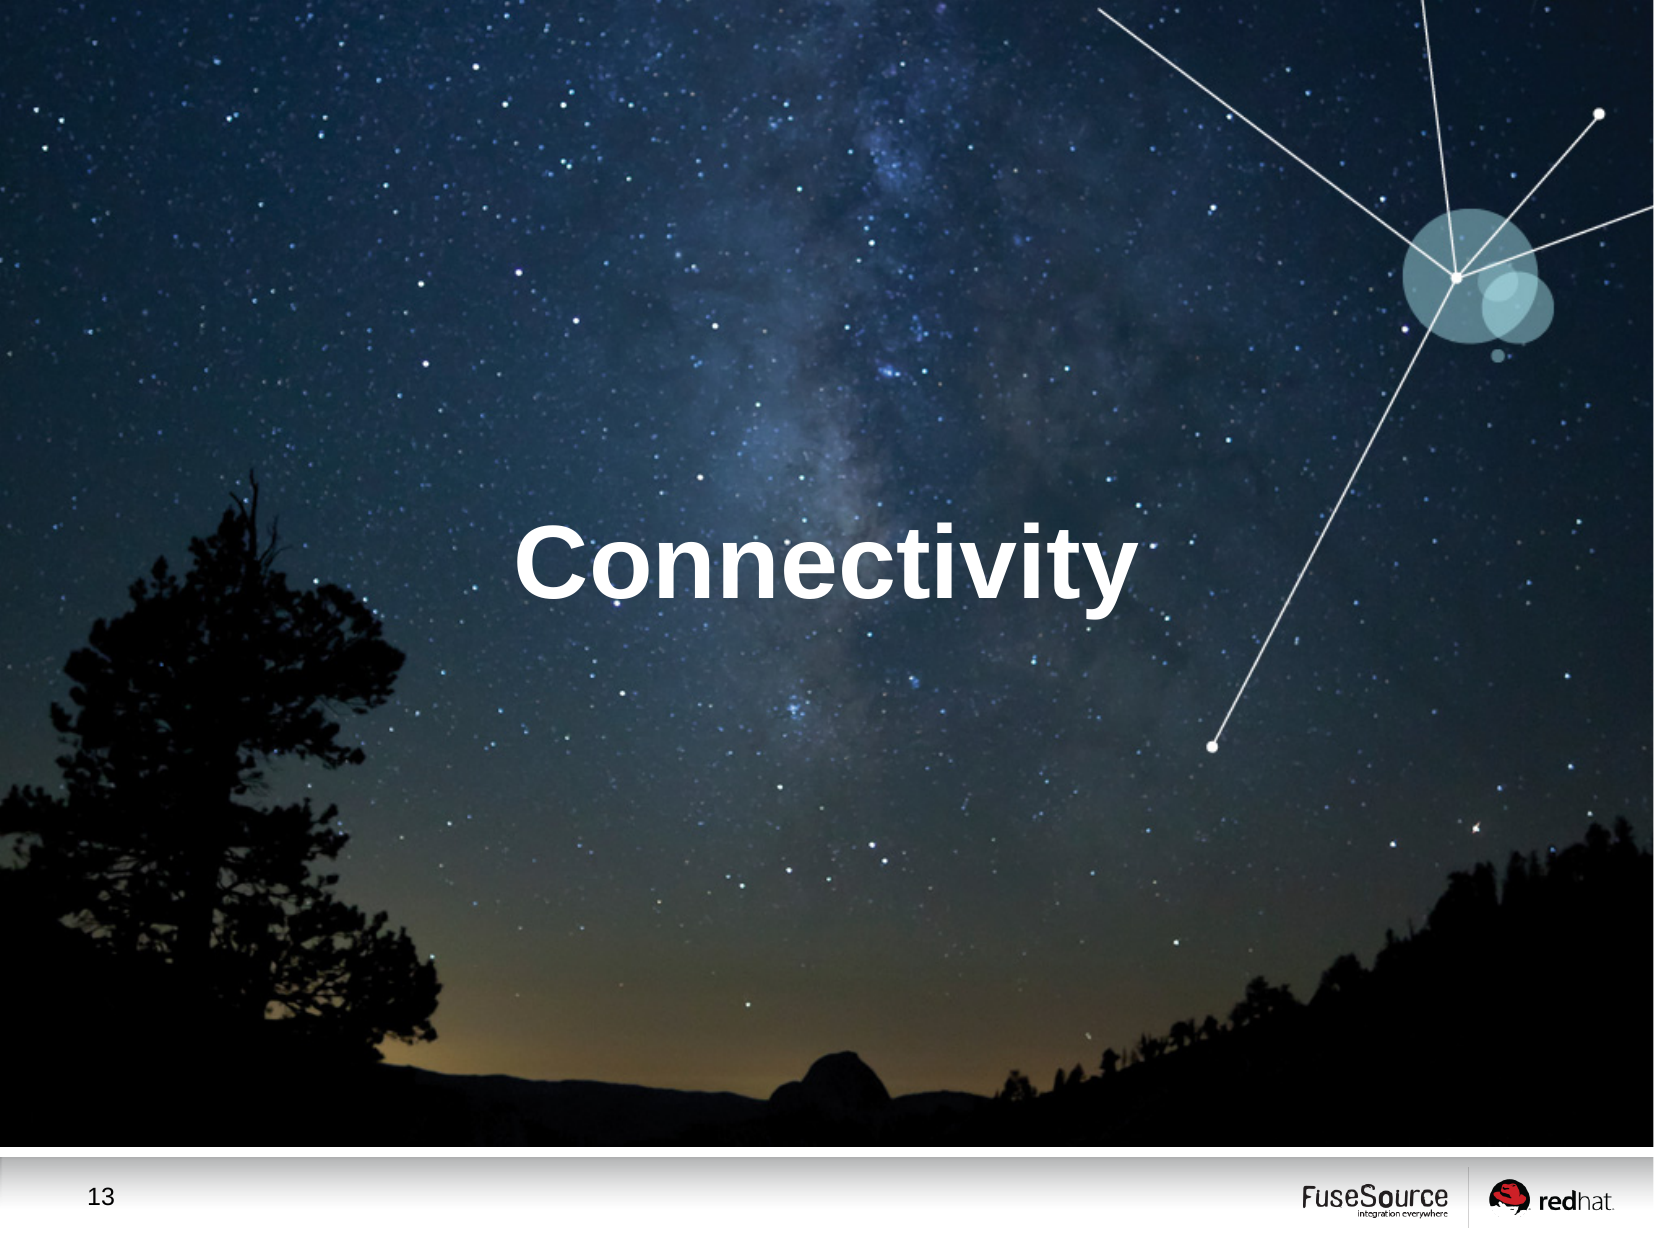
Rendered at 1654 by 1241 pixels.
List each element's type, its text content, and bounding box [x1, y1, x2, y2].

picture [0, 0, 1654, 1241]
title Connectivity [82, 262, 1571, 862]
